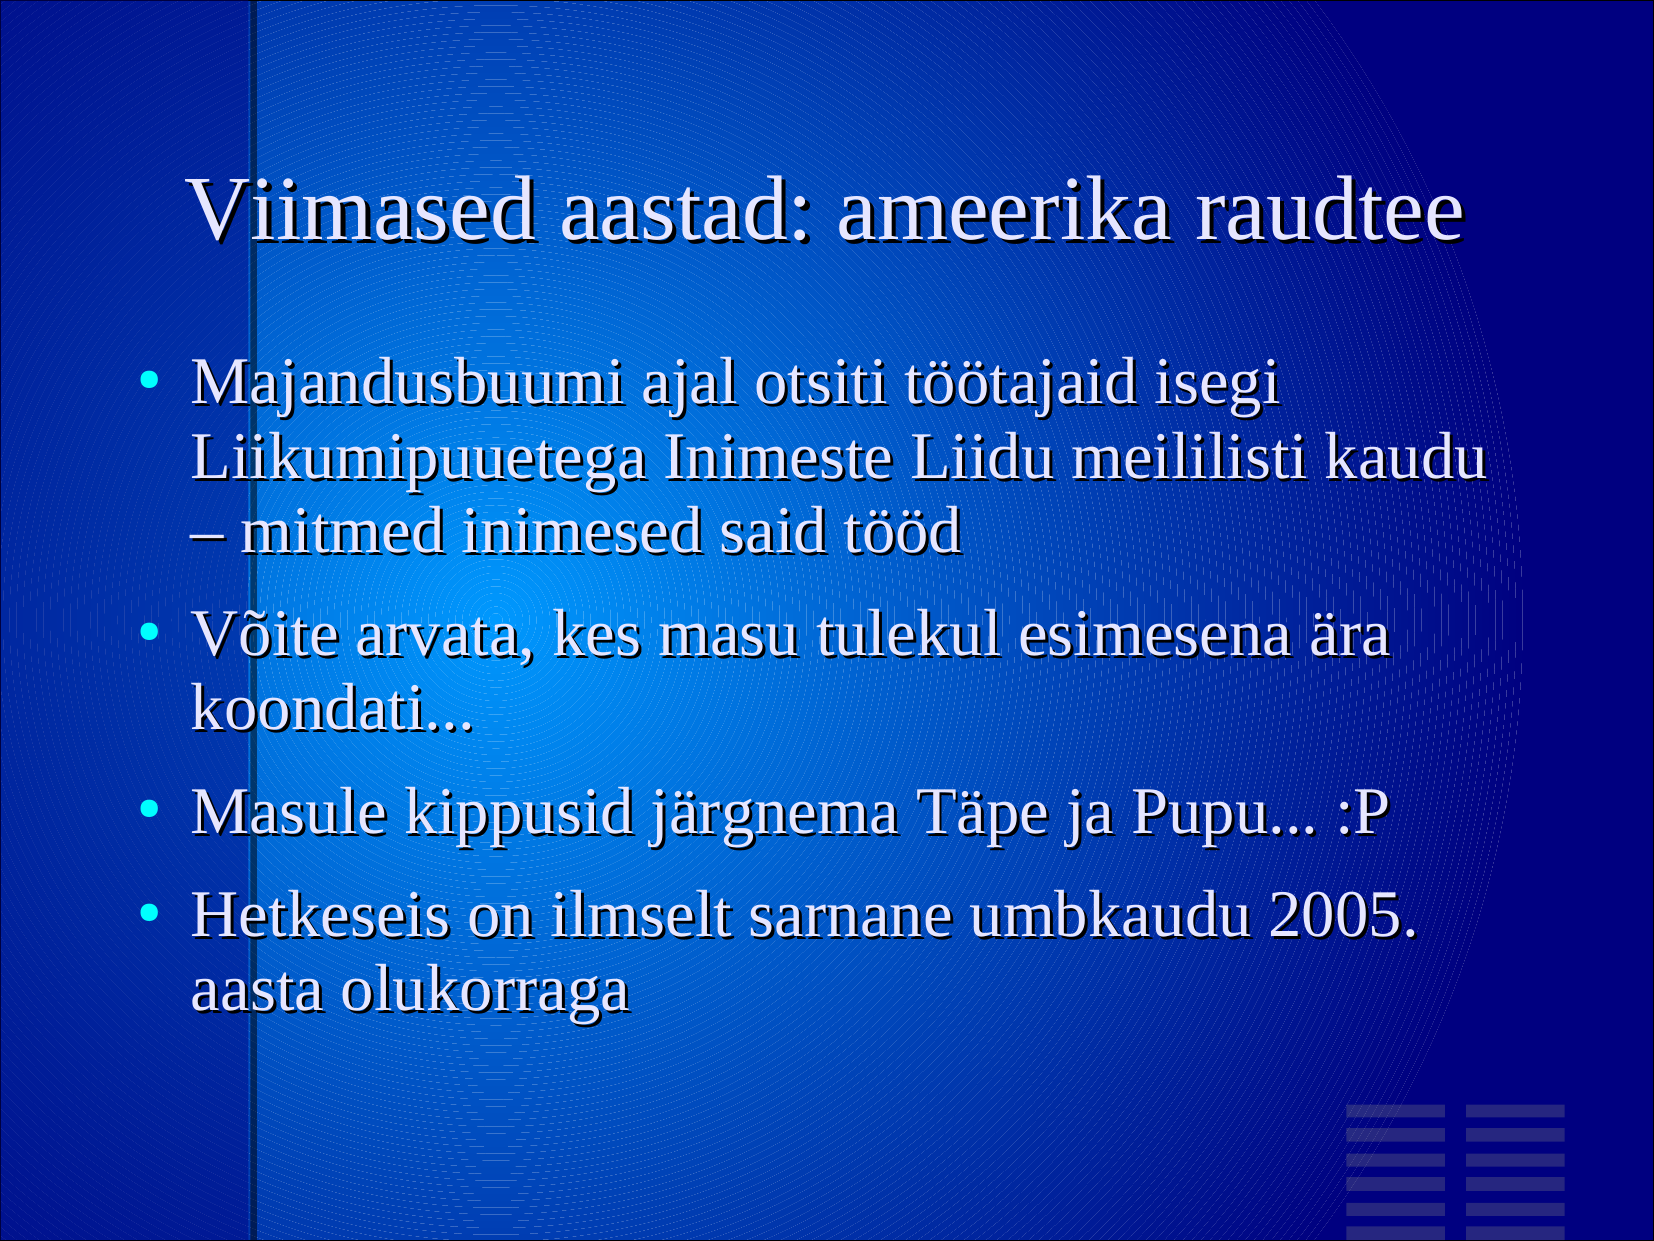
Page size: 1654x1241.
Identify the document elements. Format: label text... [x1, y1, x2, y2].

list Majandusbuumi ajal otsiti töötajaid isegi Liikumipuuetega Inimeste Liidu meililisti kaudu – mitmed inimesed said tööd Võite arvata, kes masu tulekul esimesena ära koondati... Masule kippusid järgnema Täpe ja Pupu... :P Hetkeseis on ilmselt sarnane umbkaudu 2005. aasta olukorraga [119, 344, 1533, 1164]
title Viimased aastad: ameerika raudtee [119, 104, 1533, 313]
